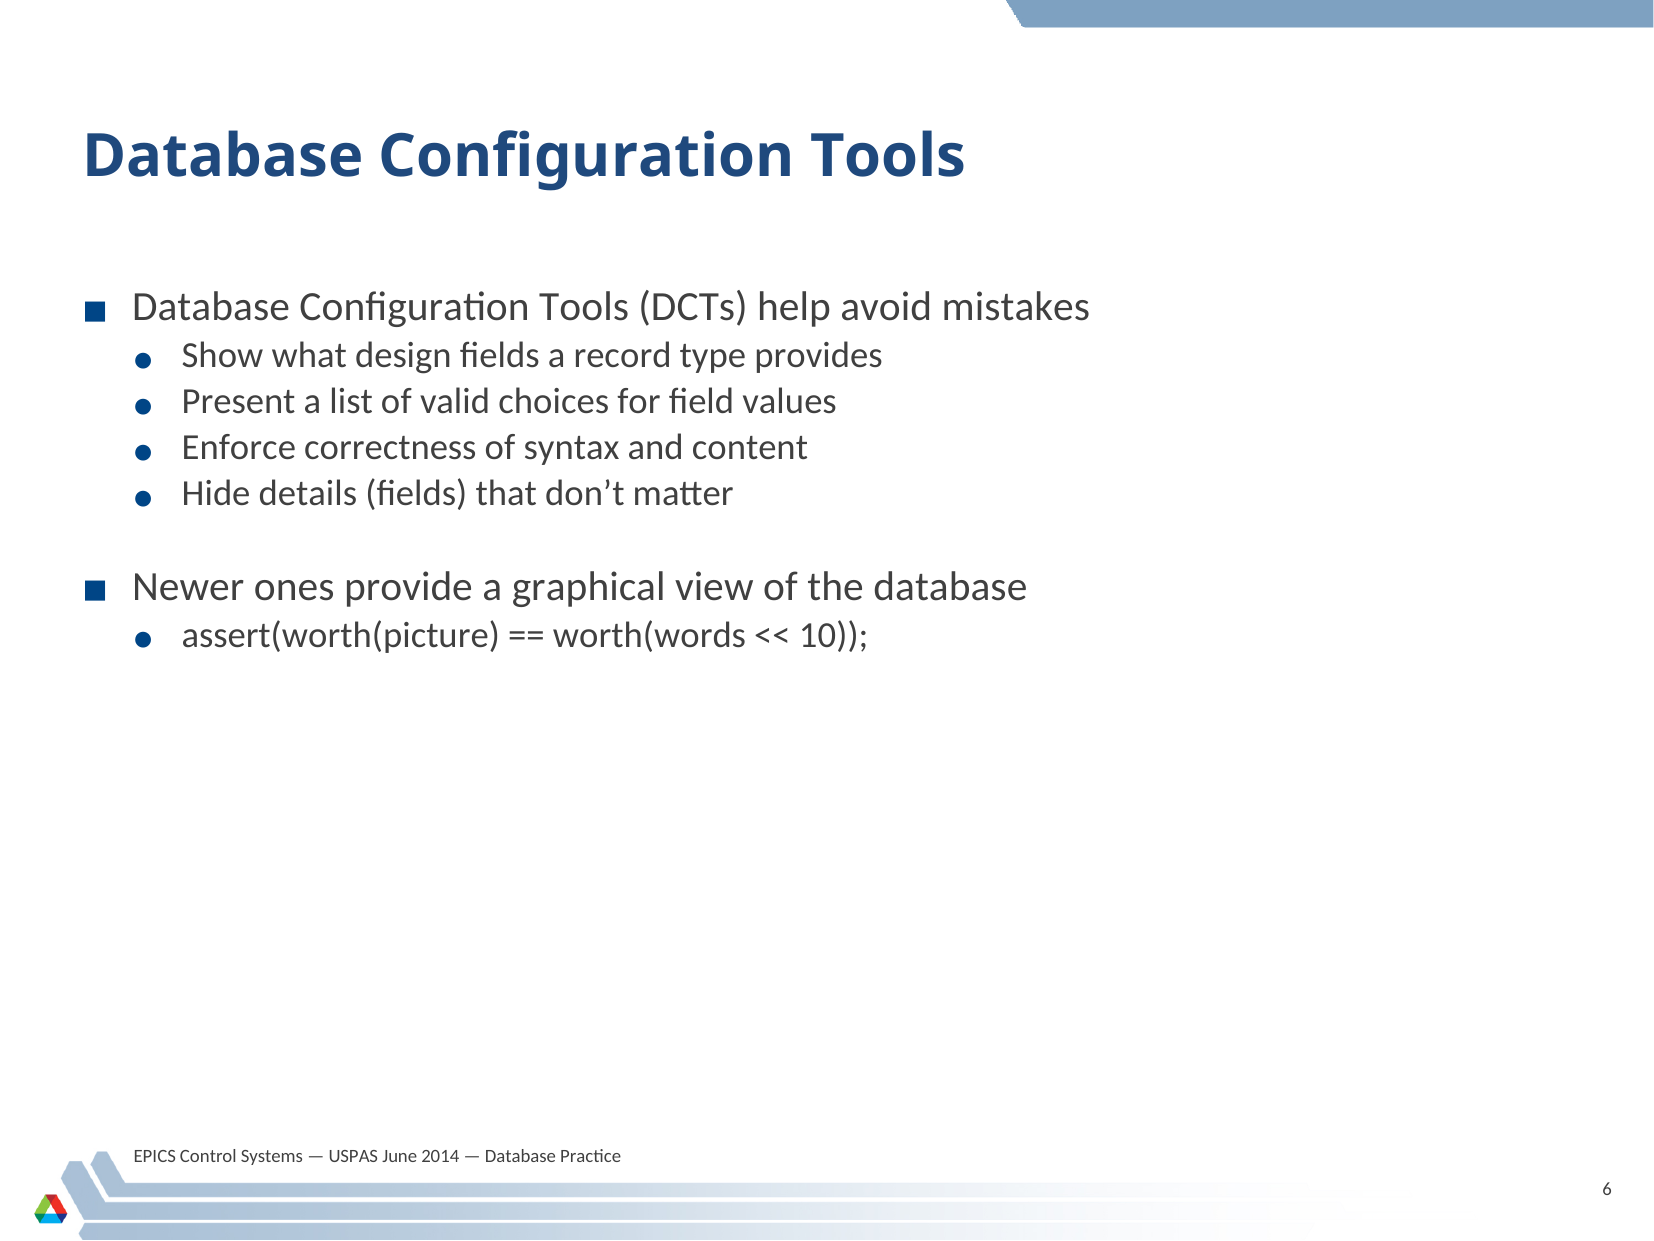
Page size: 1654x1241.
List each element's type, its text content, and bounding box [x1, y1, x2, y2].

list Database Configuration Tools (DCTs) help avoid mistakes Show what design fields a record type provides Present a list of valid choices for field values Enforce correctness of syntax and content Hide details (fields) that don’t matter Newer ones provide a graphical view of the database assert(worth(picture) == worth(words << 10)); [82, 289, 1571, 1108]
picture [0, 1143, 1654, 1240]
picture [0, 0, 1654, 29]
title Database Configuration Tools [82, 49, 1571, 257]
